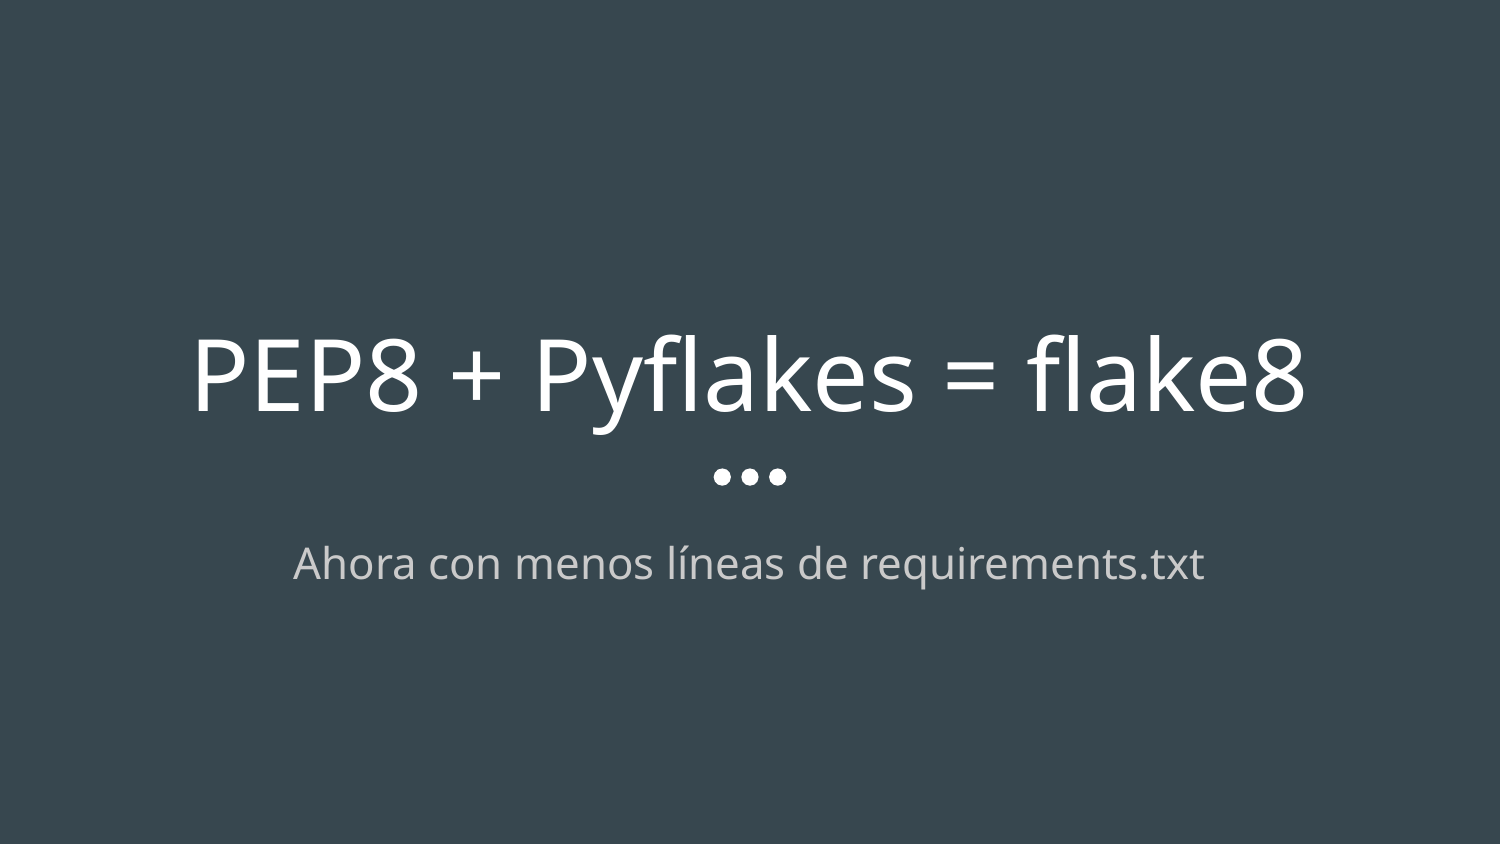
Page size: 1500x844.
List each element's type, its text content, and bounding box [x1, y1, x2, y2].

subtitle Ahora con menos líneas de requirements.txt [110, 520, 1390, 651]
title PEP8 + Pyflakes = flake8 [110, 162, 1390, 447]
